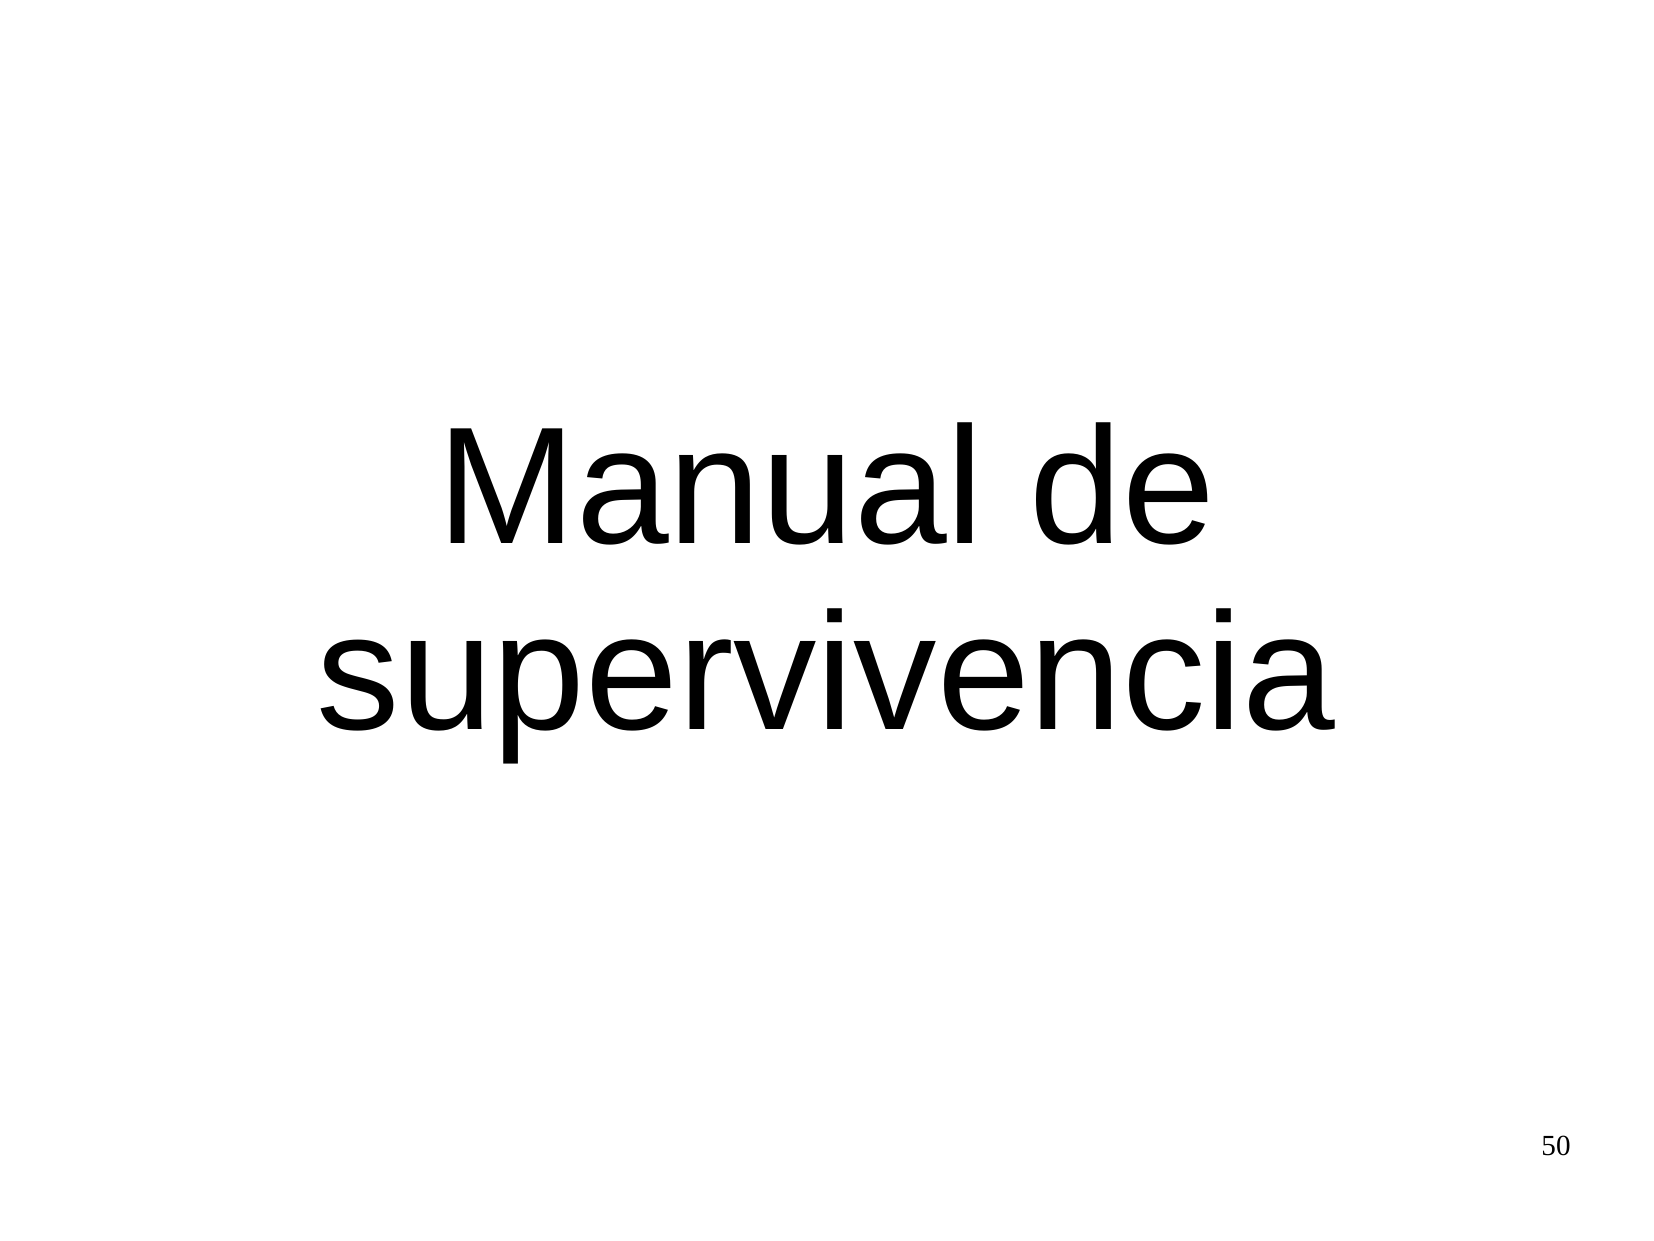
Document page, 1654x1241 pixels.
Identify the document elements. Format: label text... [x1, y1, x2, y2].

subtitle Manual de supervivencia [82, 56, 1571, 1102]
